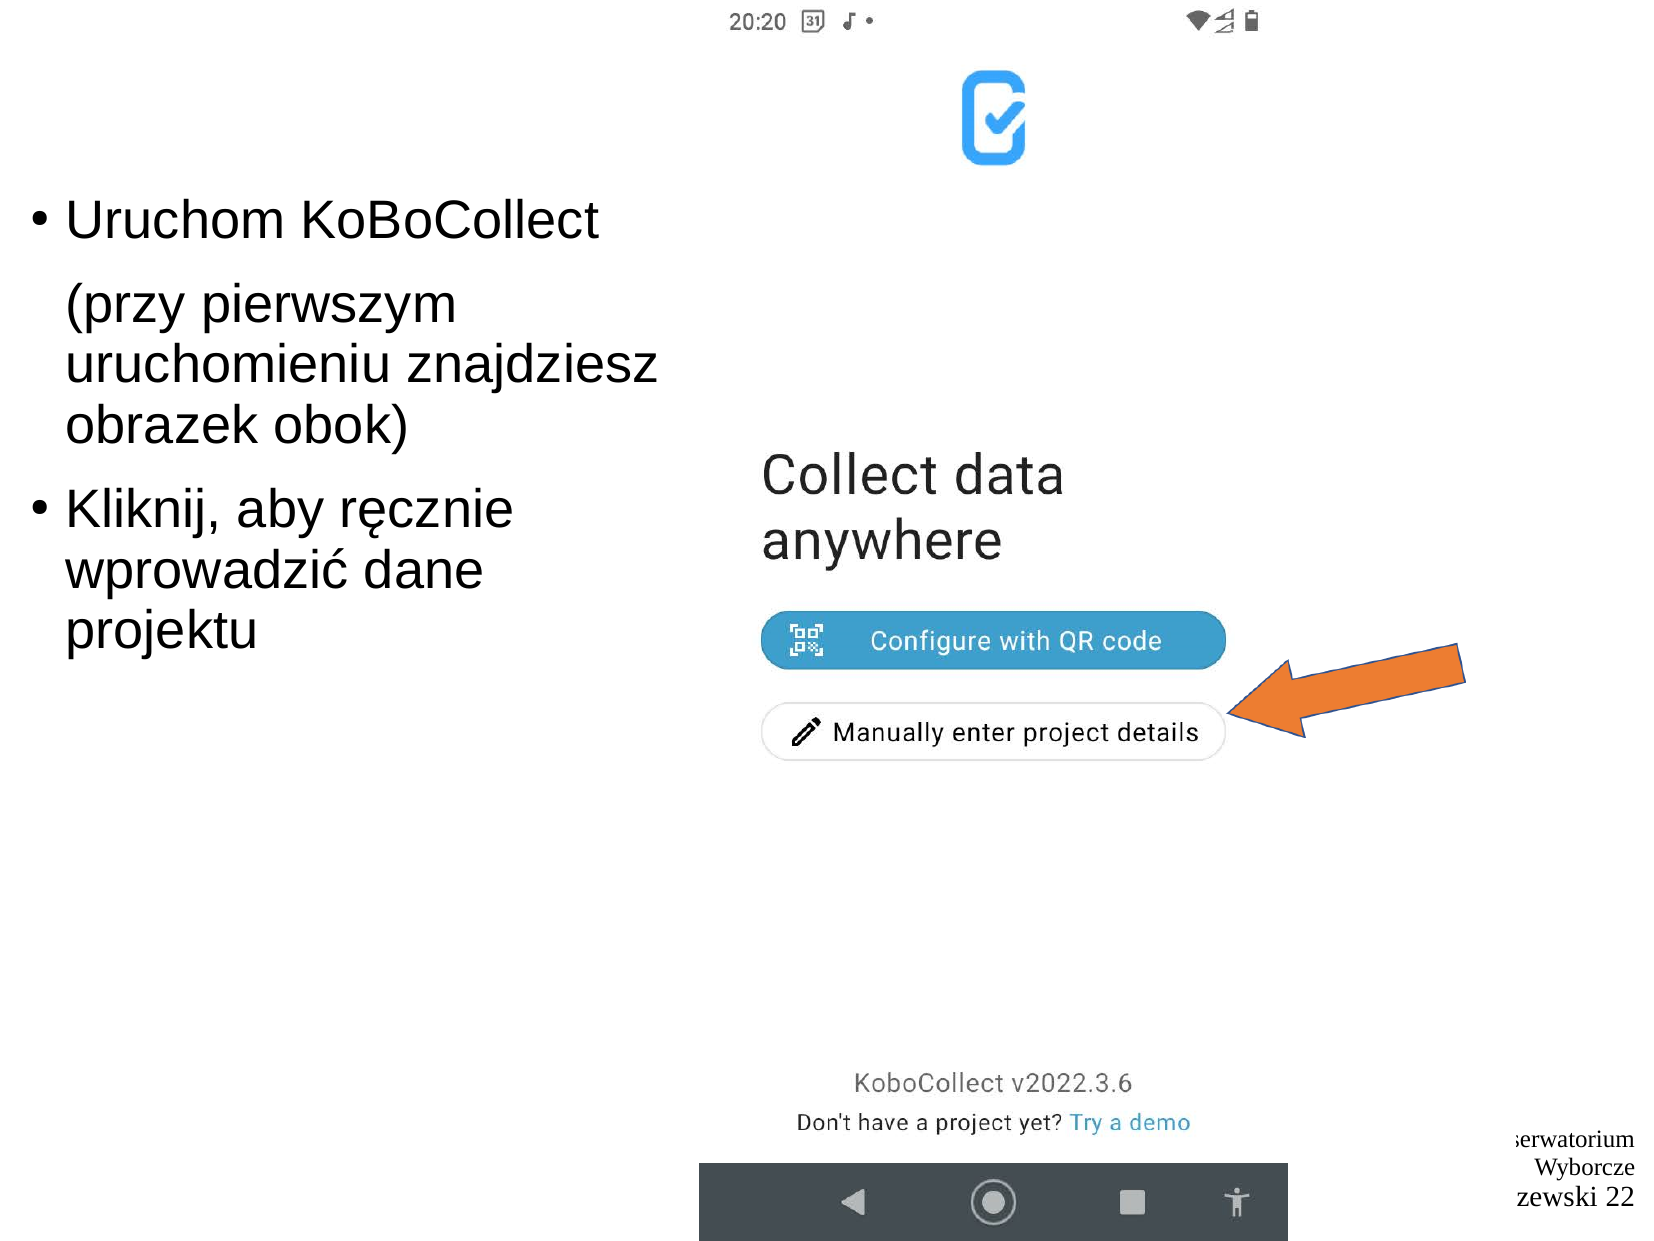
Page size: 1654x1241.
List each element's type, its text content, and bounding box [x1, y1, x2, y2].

picture [699, 0, 1516, 1241]
list Uruchom KoBoCollect (przy pierwszym uruchomieniu znajdziesz obrazek obok) Kliknij, aby ręcznie wprowadzić dane projektu [30, 105, 676, 1081]
